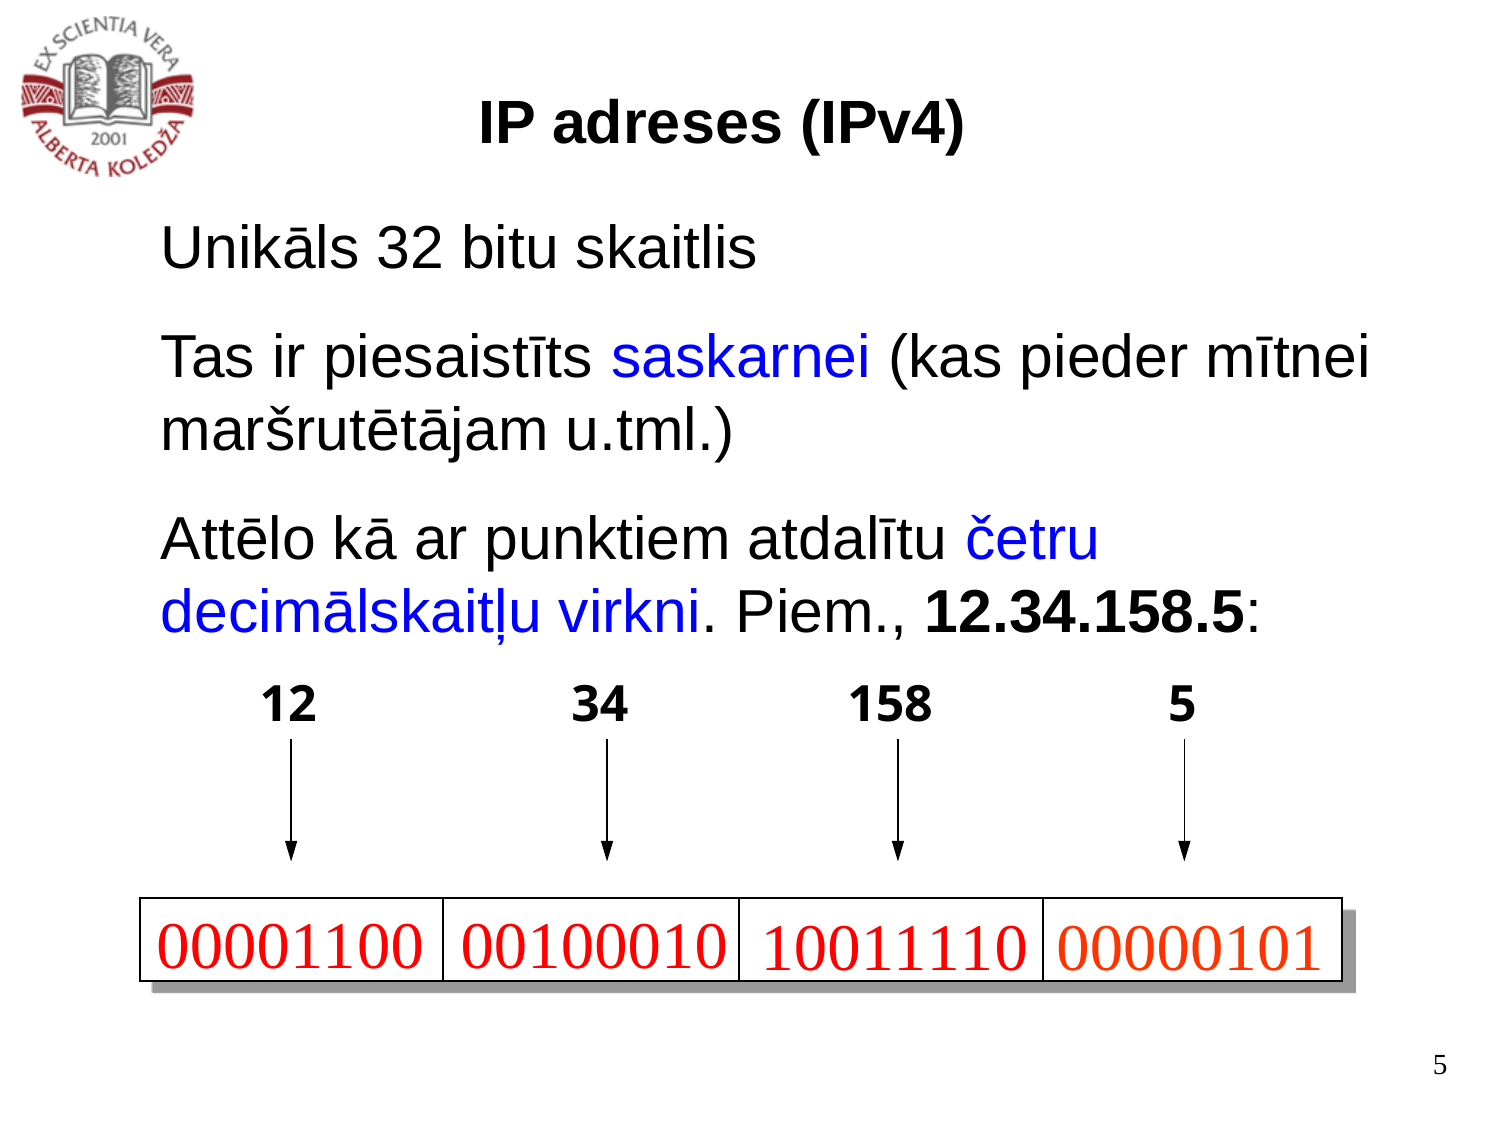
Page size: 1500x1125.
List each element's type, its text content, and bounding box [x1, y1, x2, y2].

list Unikāls 32 bitu skaitlis Tas ir piesaistīts saskarnei (kas pieder mītnei maršrutētājam u.tml.) Attēlo kā ar punktiem atdalītu četru decimālskaitļu virkni. Piem., 12.34.158.5: [74, 200, 1463, 1101]
text_box 158 [832, 663, 948, 740]
text_box 00100010 [445, 893, 744, 990]
title IP adreses (IPv4) [50, 62, 1374, 175]
text_box 5 [1153, 663, 1212, 740]
text_box 10011110 [745, 896, 1041, 992]
text_box 34 [556, 663, 644, 740]
text_box 00001100 [141, 893, 440, 990]
text_box 12 [244, 663, 332, 740]
text_box 00000101 [1041, 896, 1340, 992]
picture [21, 16, 194, 177]
